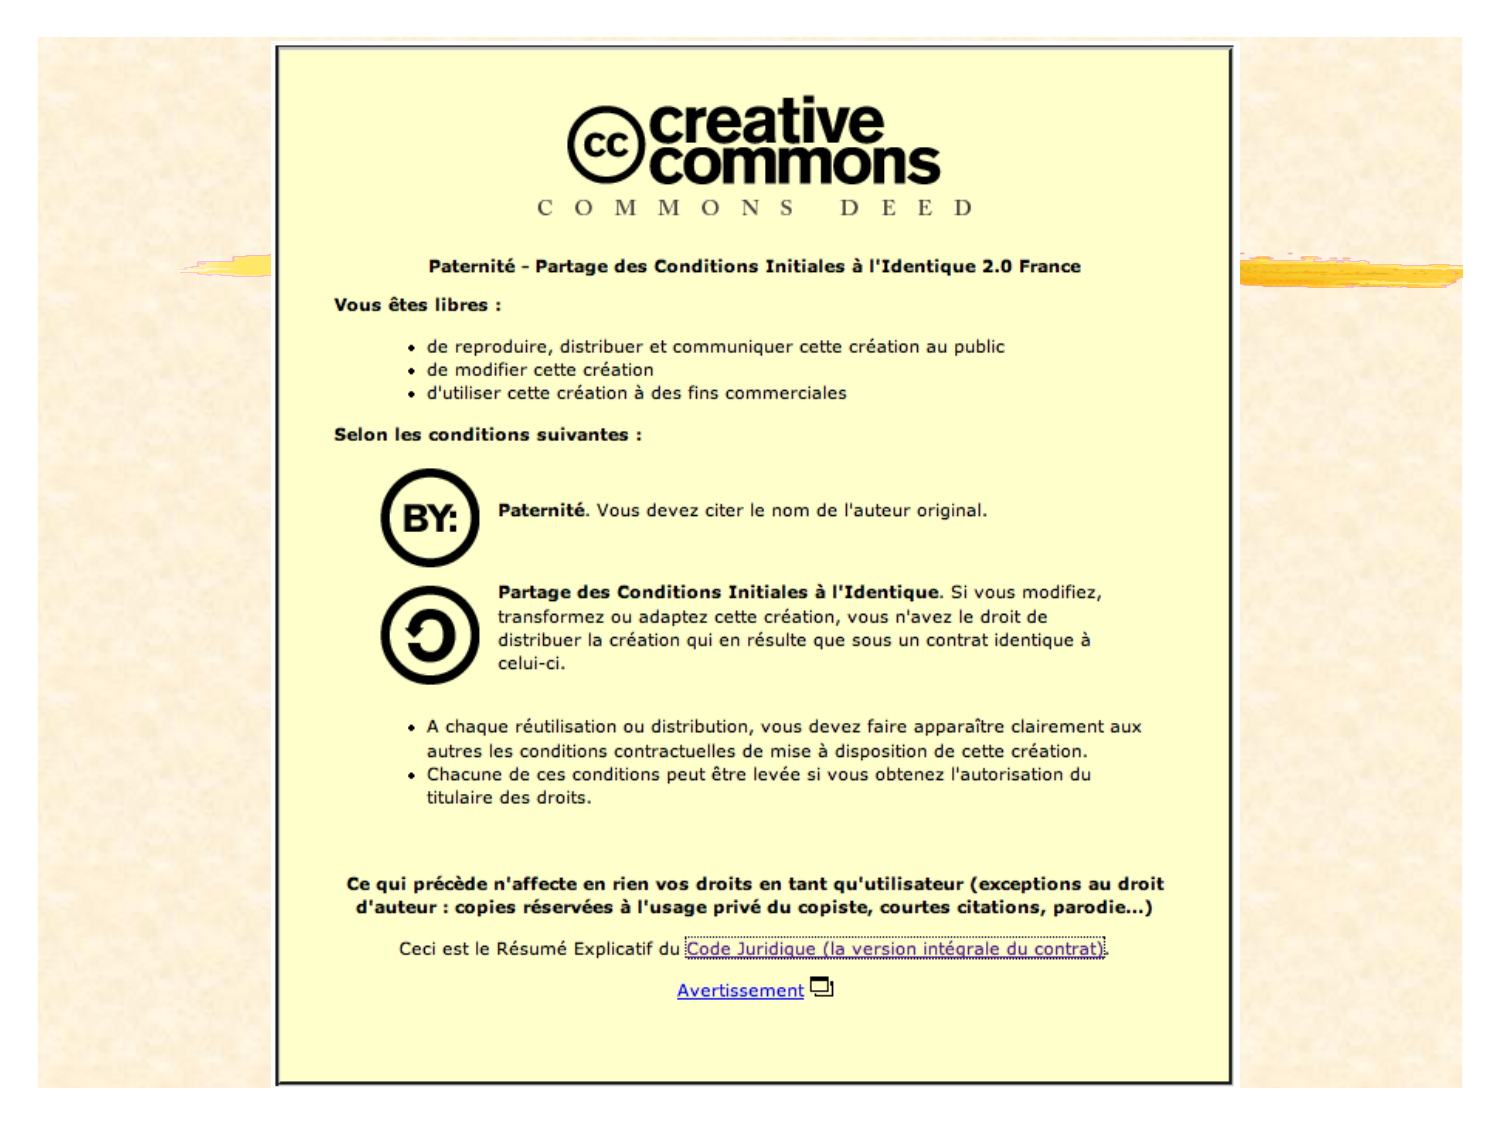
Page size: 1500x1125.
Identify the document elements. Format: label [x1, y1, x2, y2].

picture [37, 37, 1463, 1091]
